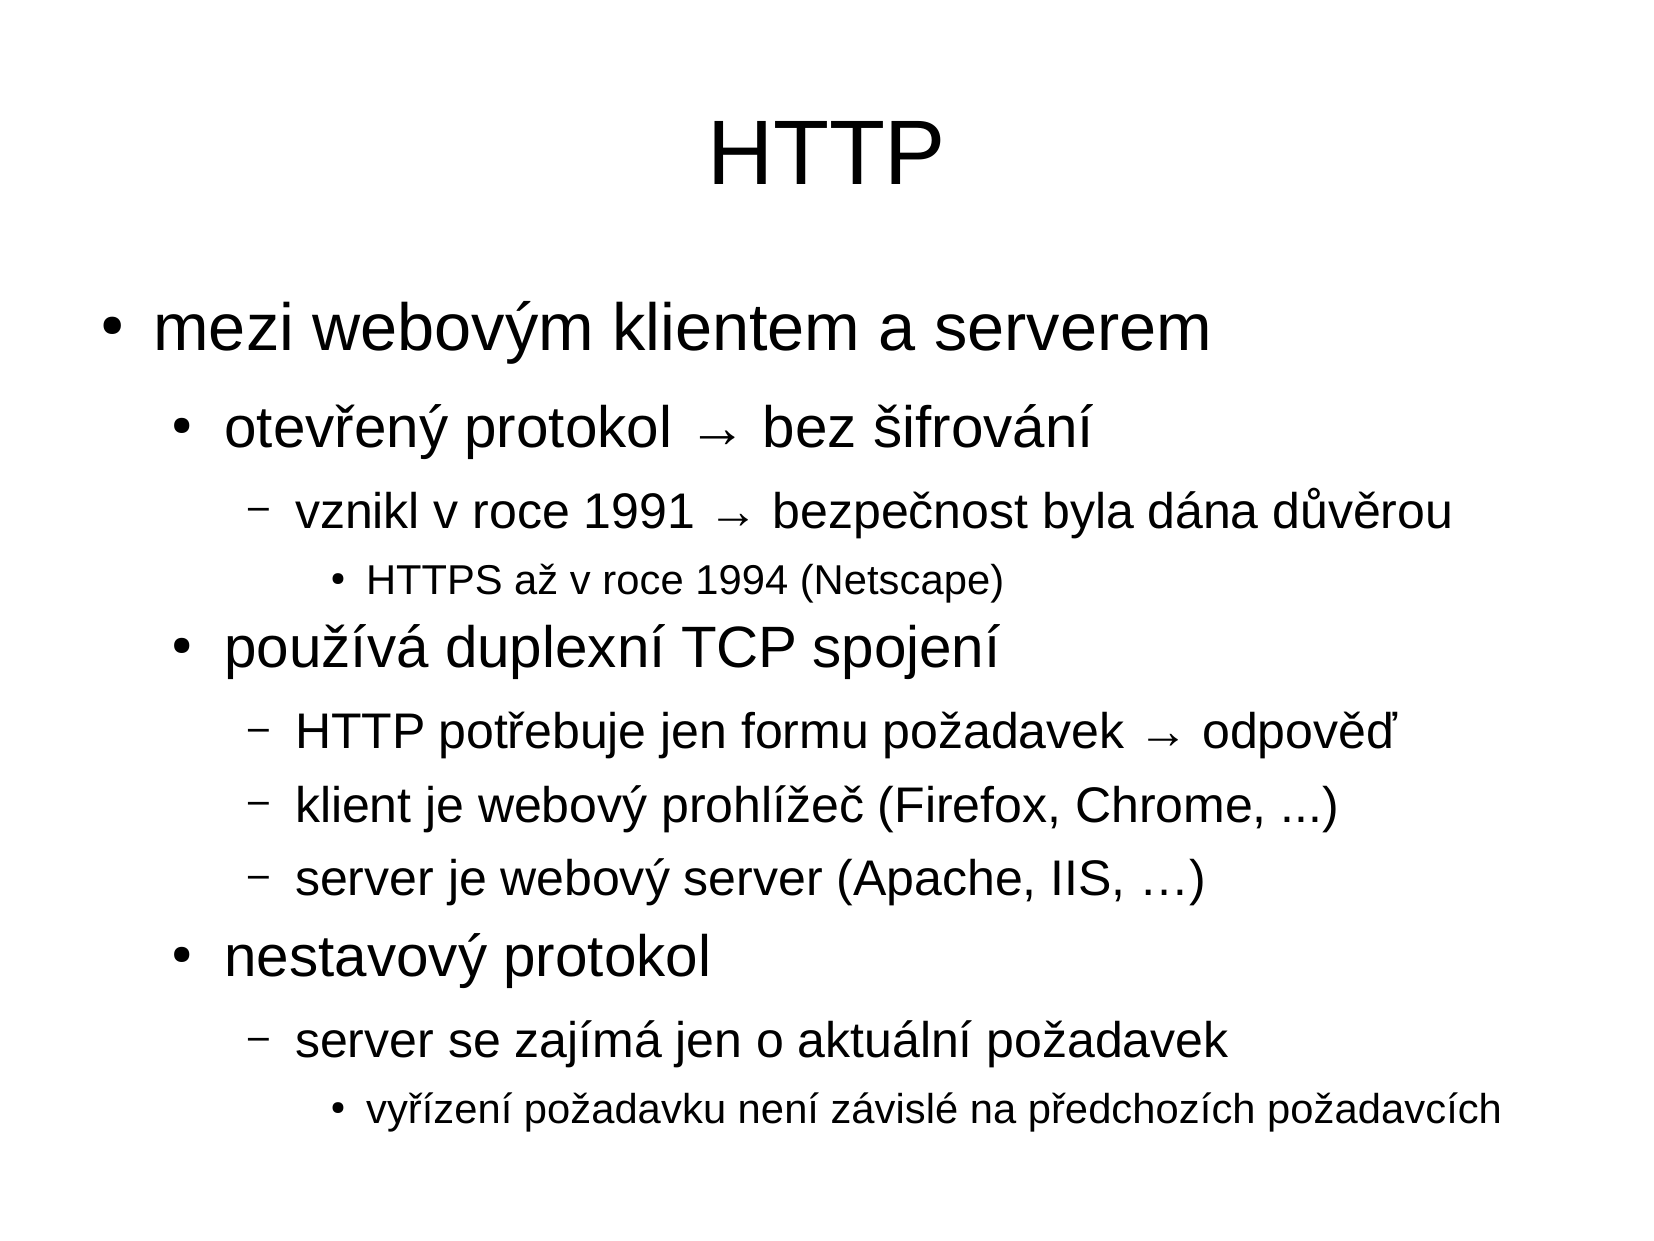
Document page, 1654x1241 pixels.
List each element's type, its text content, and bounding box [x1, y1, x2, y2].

list mezi webovým klientem a serverem otevřený protokol → bez šifrování vznikl v roce 1991 → bezpečnost byla dána důvěrou HTTPS až v roce 1994 (Netscape) používá duplexní TCP spojení HTTP potřebuje jen formu požadavek → odpověď klient je webový prohlížeč (Firefox, Chrome, ...) server je webový server (Apache, IIS, …) nestavový protokol server se zajímá jen o aktuální požadavek vyřízení požadavku není závislé na předchozích požadavcích [82, 290, 1571, 1217]
title HTTP [82, 49, 1571, 257]
